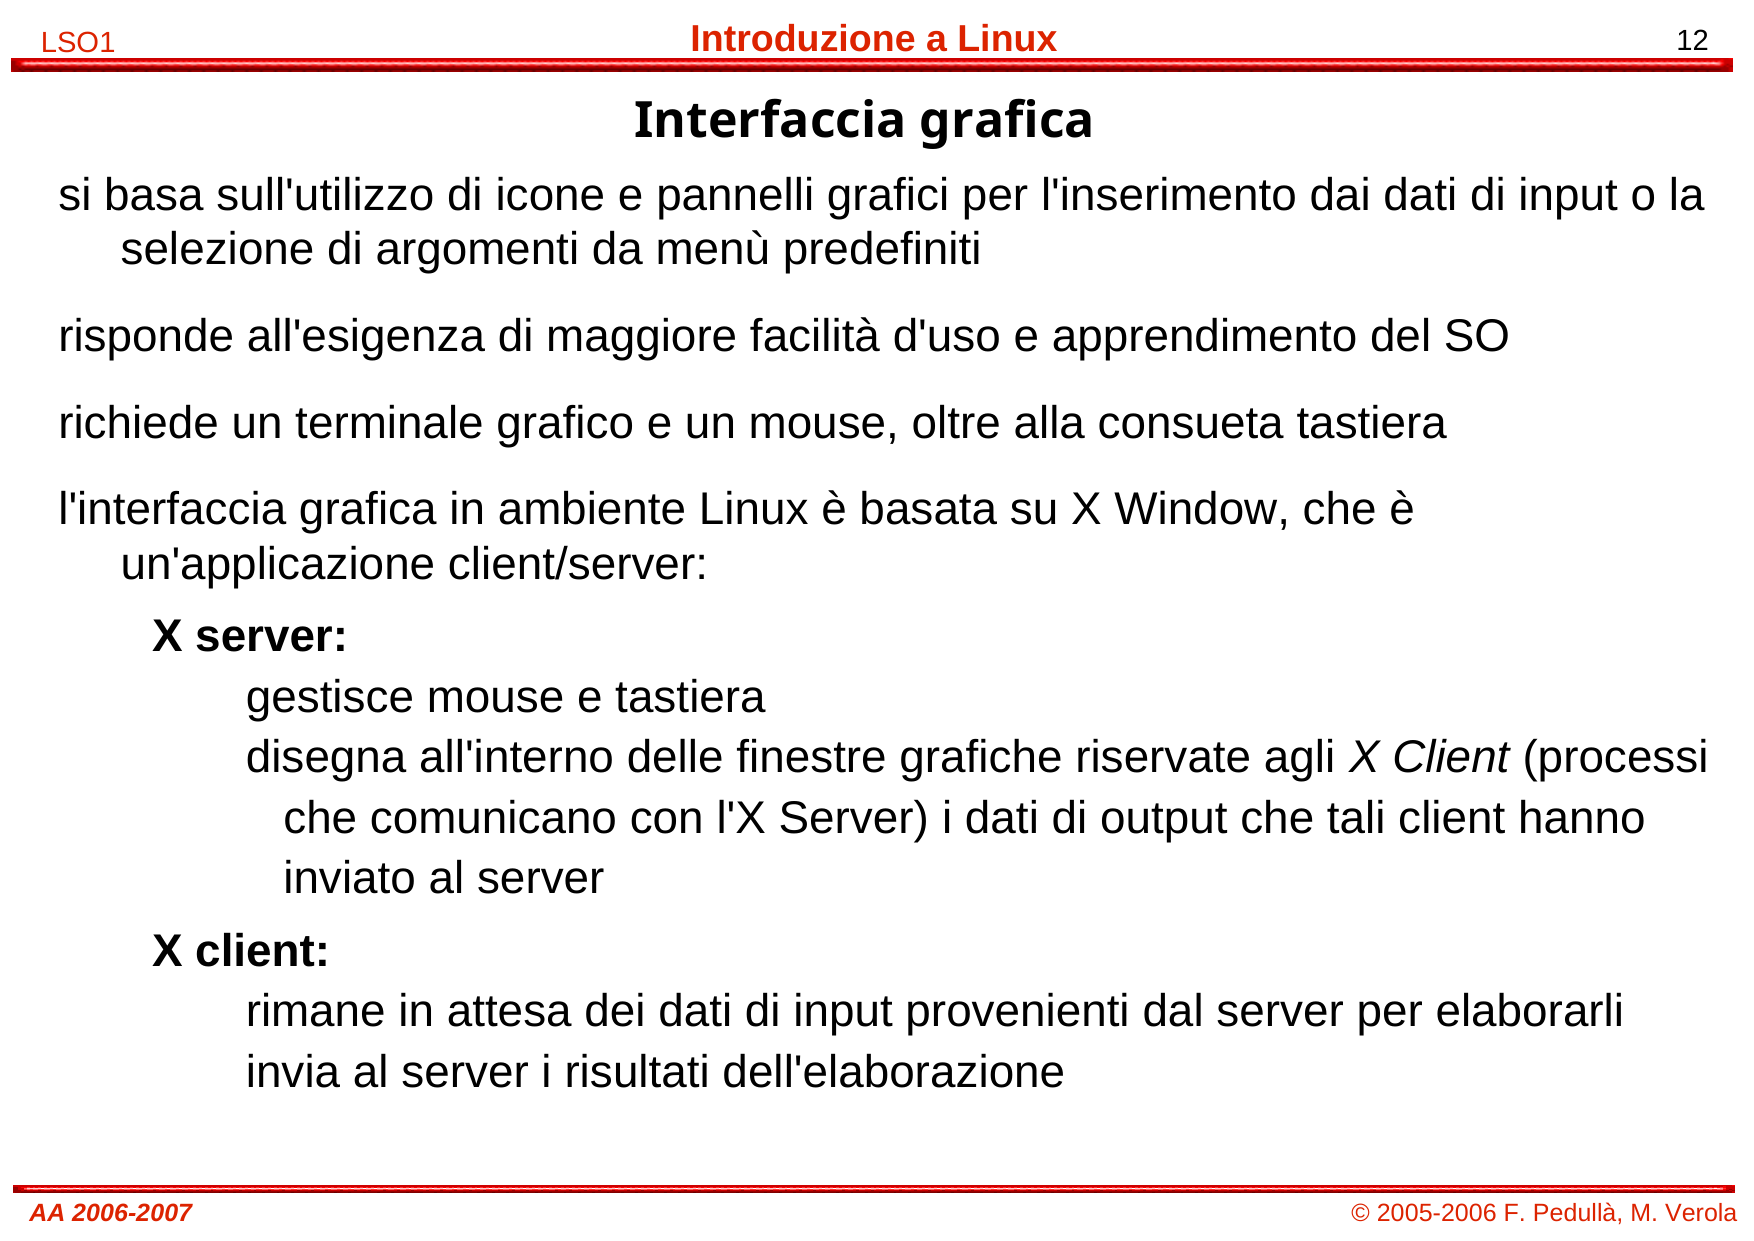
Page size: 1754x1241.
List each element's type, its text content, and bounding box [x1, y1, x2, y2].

list si basa sull'utilizzo di icone e pannelli grafici per l'inserimento dai dati di input o la selezione di argomenti da menù predefiniti risponde all'esigenza di maggiore facilità d'uso e apprendimento del SO richiede un terminale grafico e un mouse, oltre alla consueta tastiera l'interfaccia grafica in ambiente Linux è basata su X Window, che è un'applicazione client/server: X server: gestisce mouse e tastiera disegna all'interno delle finestre grafiche riservate agli X Client (processi che comunicano con l'X Server) i dati di output che tali client hanno inviato al server X client: rimane in attesa dei dati di input provenienti dal server per elaborarli invia al server i risultati dell'elaborazione [58, 165, 1710, 1172]
title Interfaccia grafica [28, 72, 1702, 168]
picture [11, 58, 1733, 72]
picture [13, 1185, 1735, 1193]
